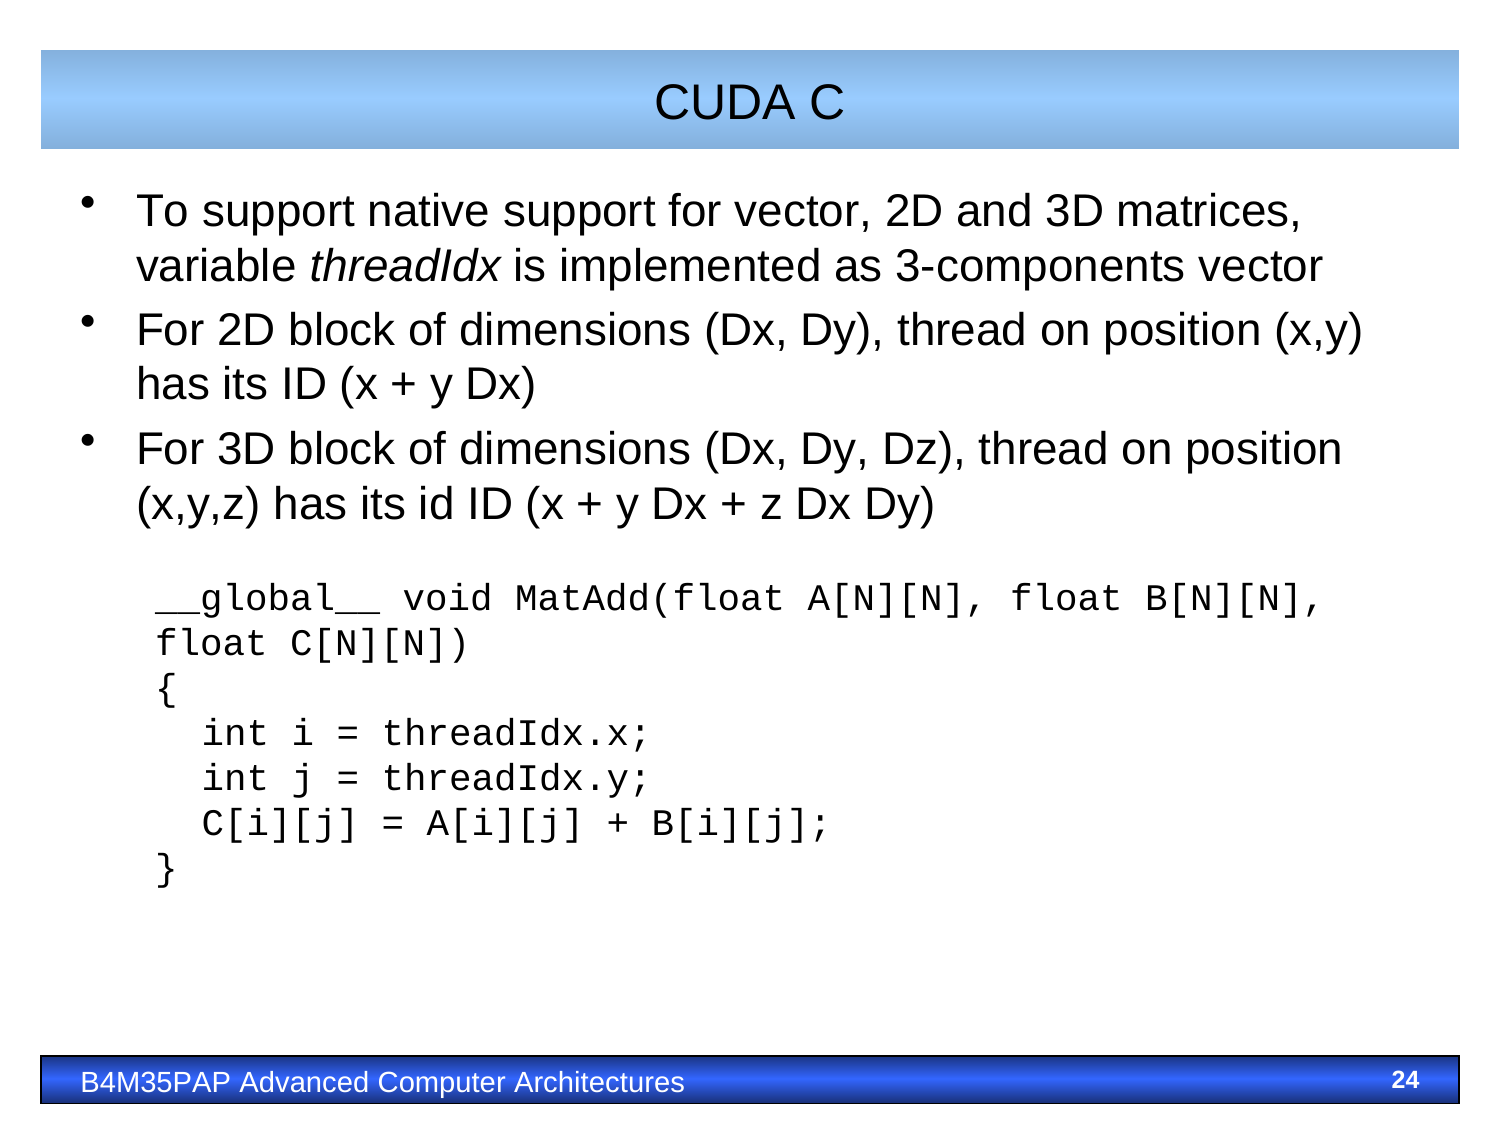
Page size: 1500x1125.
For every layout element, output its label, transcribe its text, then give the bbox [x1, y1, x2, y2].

list To support native support for vector, 2D and 3D matrices, variable threadIdx is implemented as 3-components vector For 2D block of dimensions (Dx, Dy), thread on position (x,y) has its ID (x + y Dx) For 3D block of dimensions (Dx, Dy, Dz), thread on position (x,y,z) has its id ID (x + y Dx + z Dx Dy) __global__ void MatAdd(float A[N][N], float B[N][N], float C[N][N]) { int i = threadIdx.x; int j = threadIdx.y; C[i][j] = A[i][j] + B[i][j]; } [64, 172, 1436, 1000]
title CUDA C [41, 50, 1459, 149]
